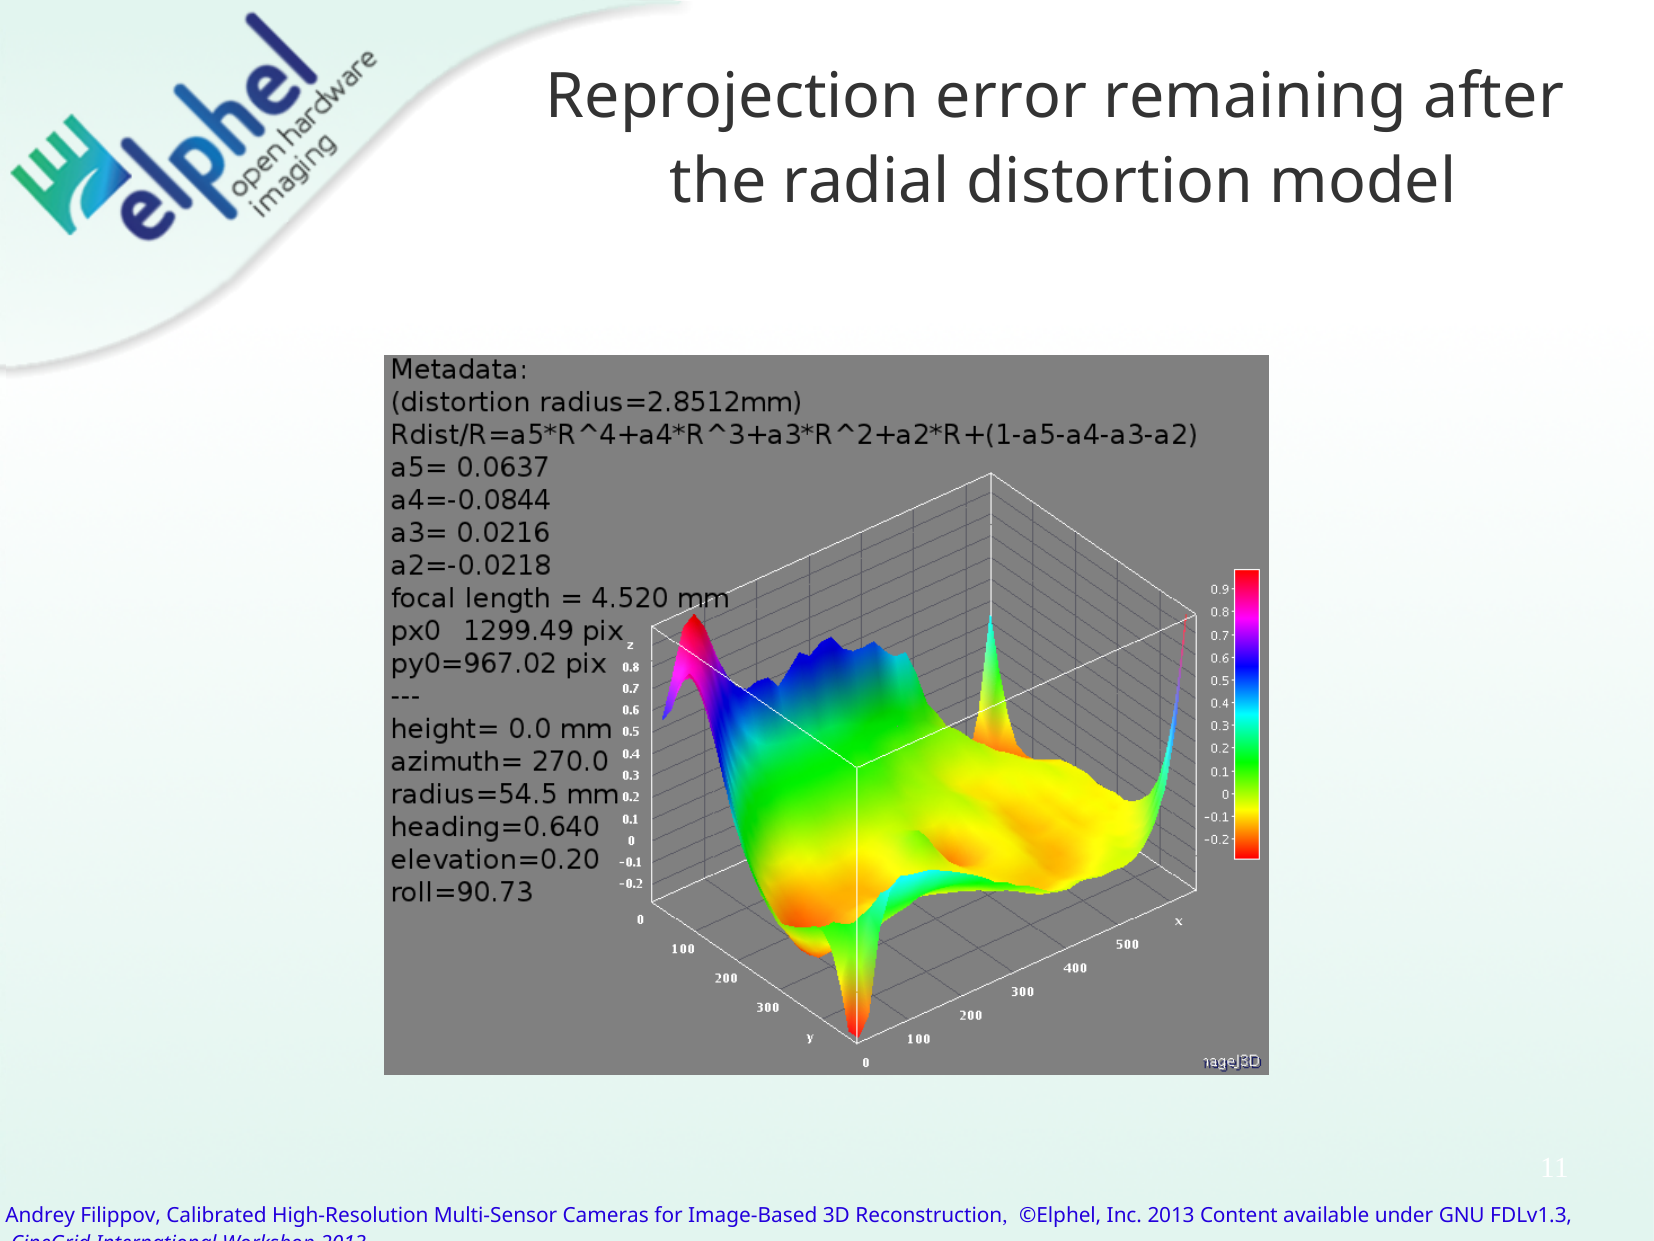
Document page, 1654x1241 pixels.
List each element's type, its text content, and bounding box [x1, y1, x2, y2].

title Reprojection error remaining after the radial distortion model [479, 27, 1632, 244]
picture [0, 0, 1654, 1241]
